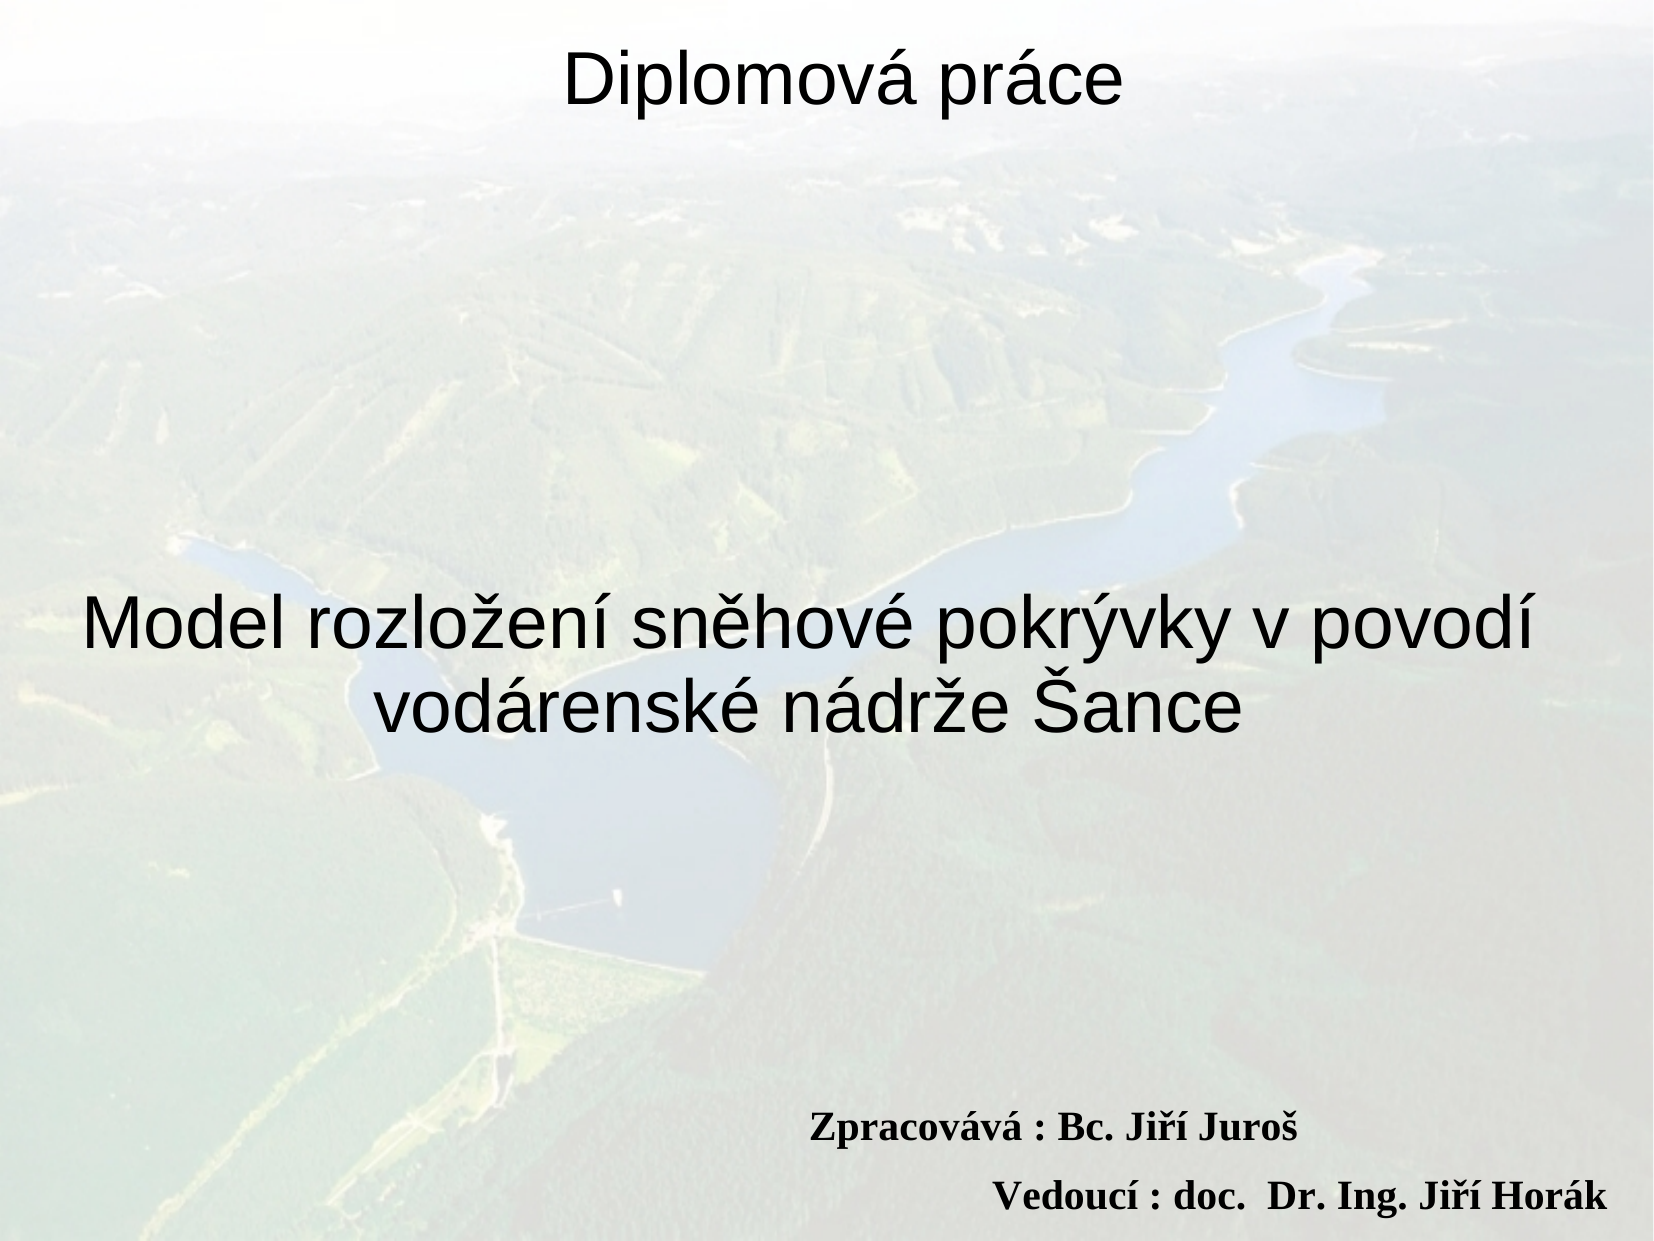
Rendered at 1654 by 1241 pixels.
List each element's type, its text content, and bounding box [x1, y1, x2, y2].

picture [0, 0, 1654, 1241]
text_box Diplomová práce [442, 29, 1246, 158]
title Model rozložení sněhové pokrývky v povodí vodárenské nádrže Šance [64, 561, 1554, 769]
subtitle Zpracovává : Bc. Jiří Juroš Vedoucí : doc. Dr. Ing. Jiří Horák [773, 1089, 1654, 1241]
